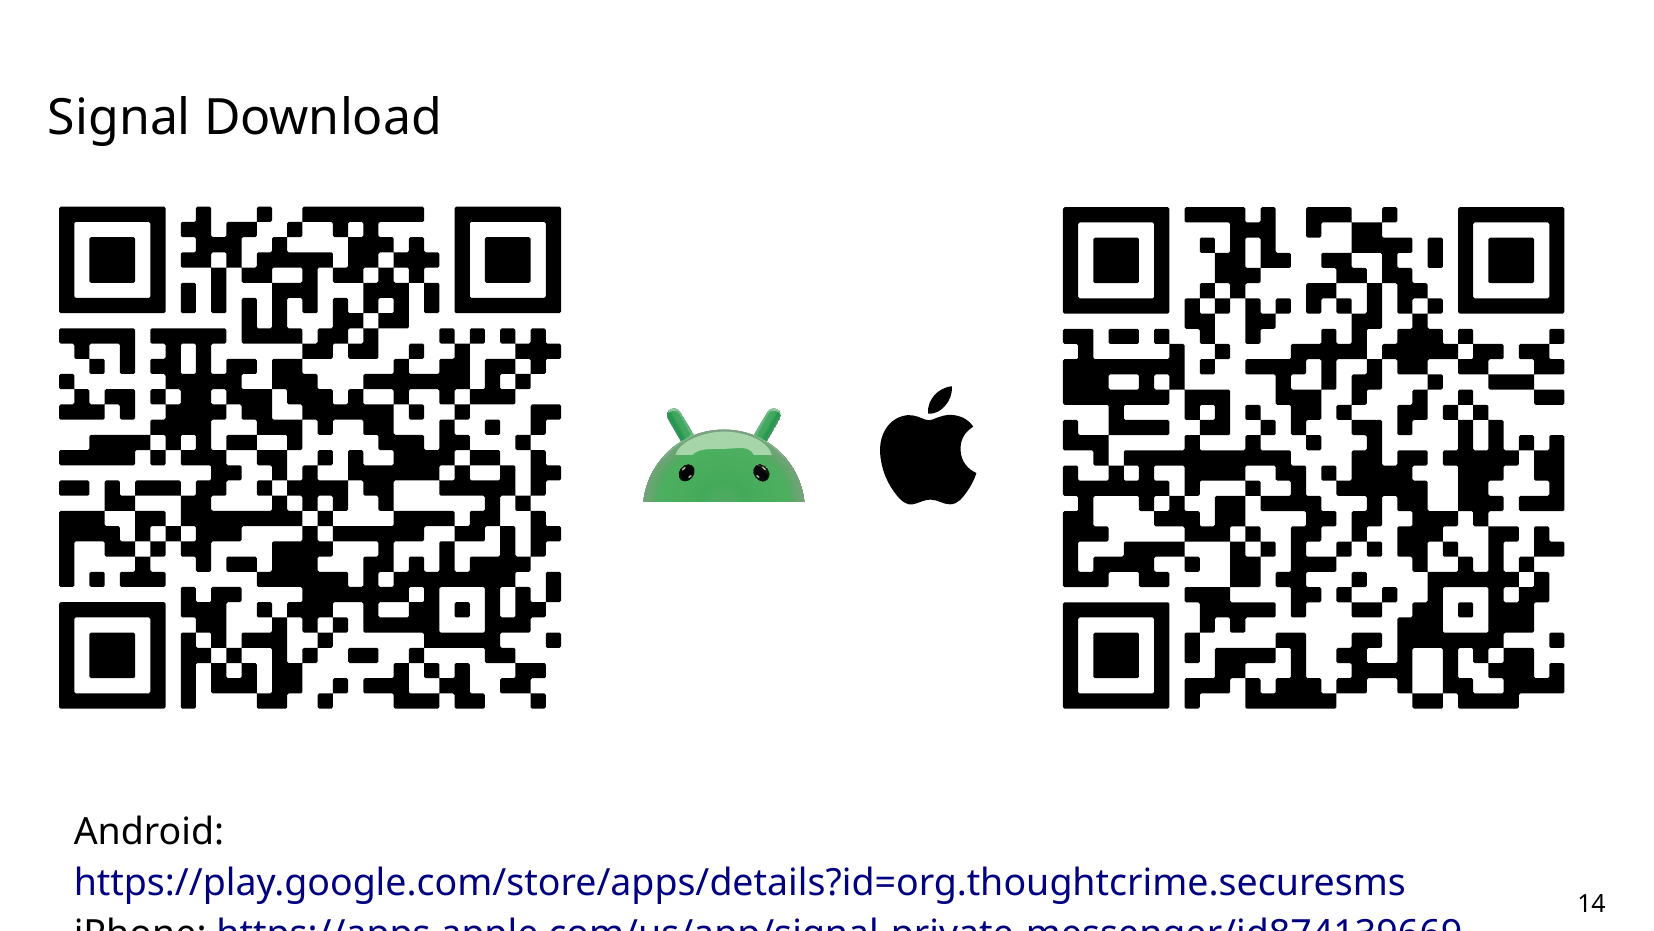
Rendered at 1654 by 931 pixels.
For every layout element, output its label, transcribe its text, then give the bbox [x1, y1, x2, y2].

picture [59, 206, 562, 709]
picture [1062, 207, 1565, 709]
picture [632, 408, 805, 504]
text_box Android: https://play.google.com/store/apps/details?id=org.thoughtcrime.securesms iPhone: https://apps.apple.com/us/app/signal-private-messenger/id874139669 [59, 797, 1536, 888]
title Signal Download [47, 37, 1606, 193]
picture [869, 386, 988, 505]
